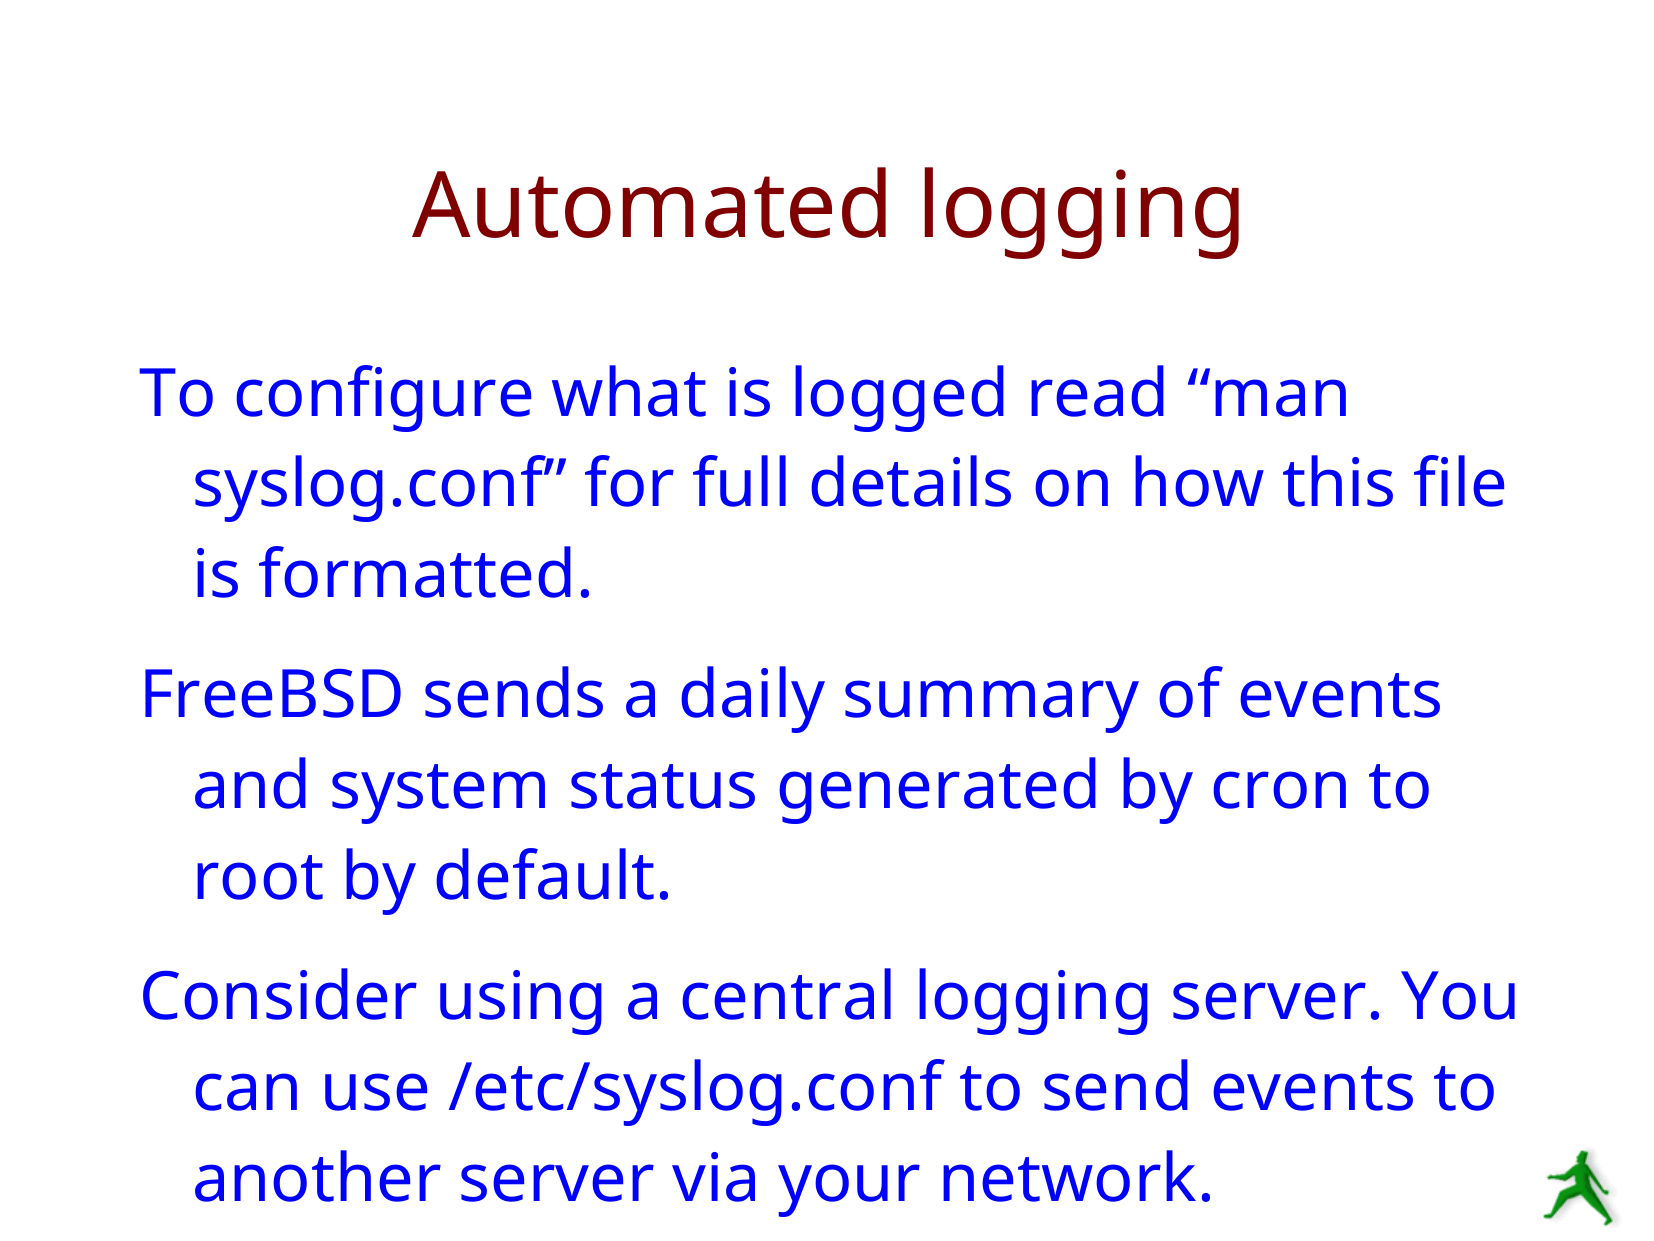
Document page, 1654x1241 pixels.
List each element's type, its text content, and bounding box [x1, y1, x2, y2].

picture [1541, 1135, 1633, 1228]
title Automated logging [87, 97, 1572, 316]
list To configure what is logged read “man syslog.conf” for full details on how this file is formatted. FreeBSD sends a daily summary of events and system status generated by cron to root by default. Consider using a central logging server. You can use /etc/syslog.conf to send events to another server via your network. [121, 344, 1560, 1207]
